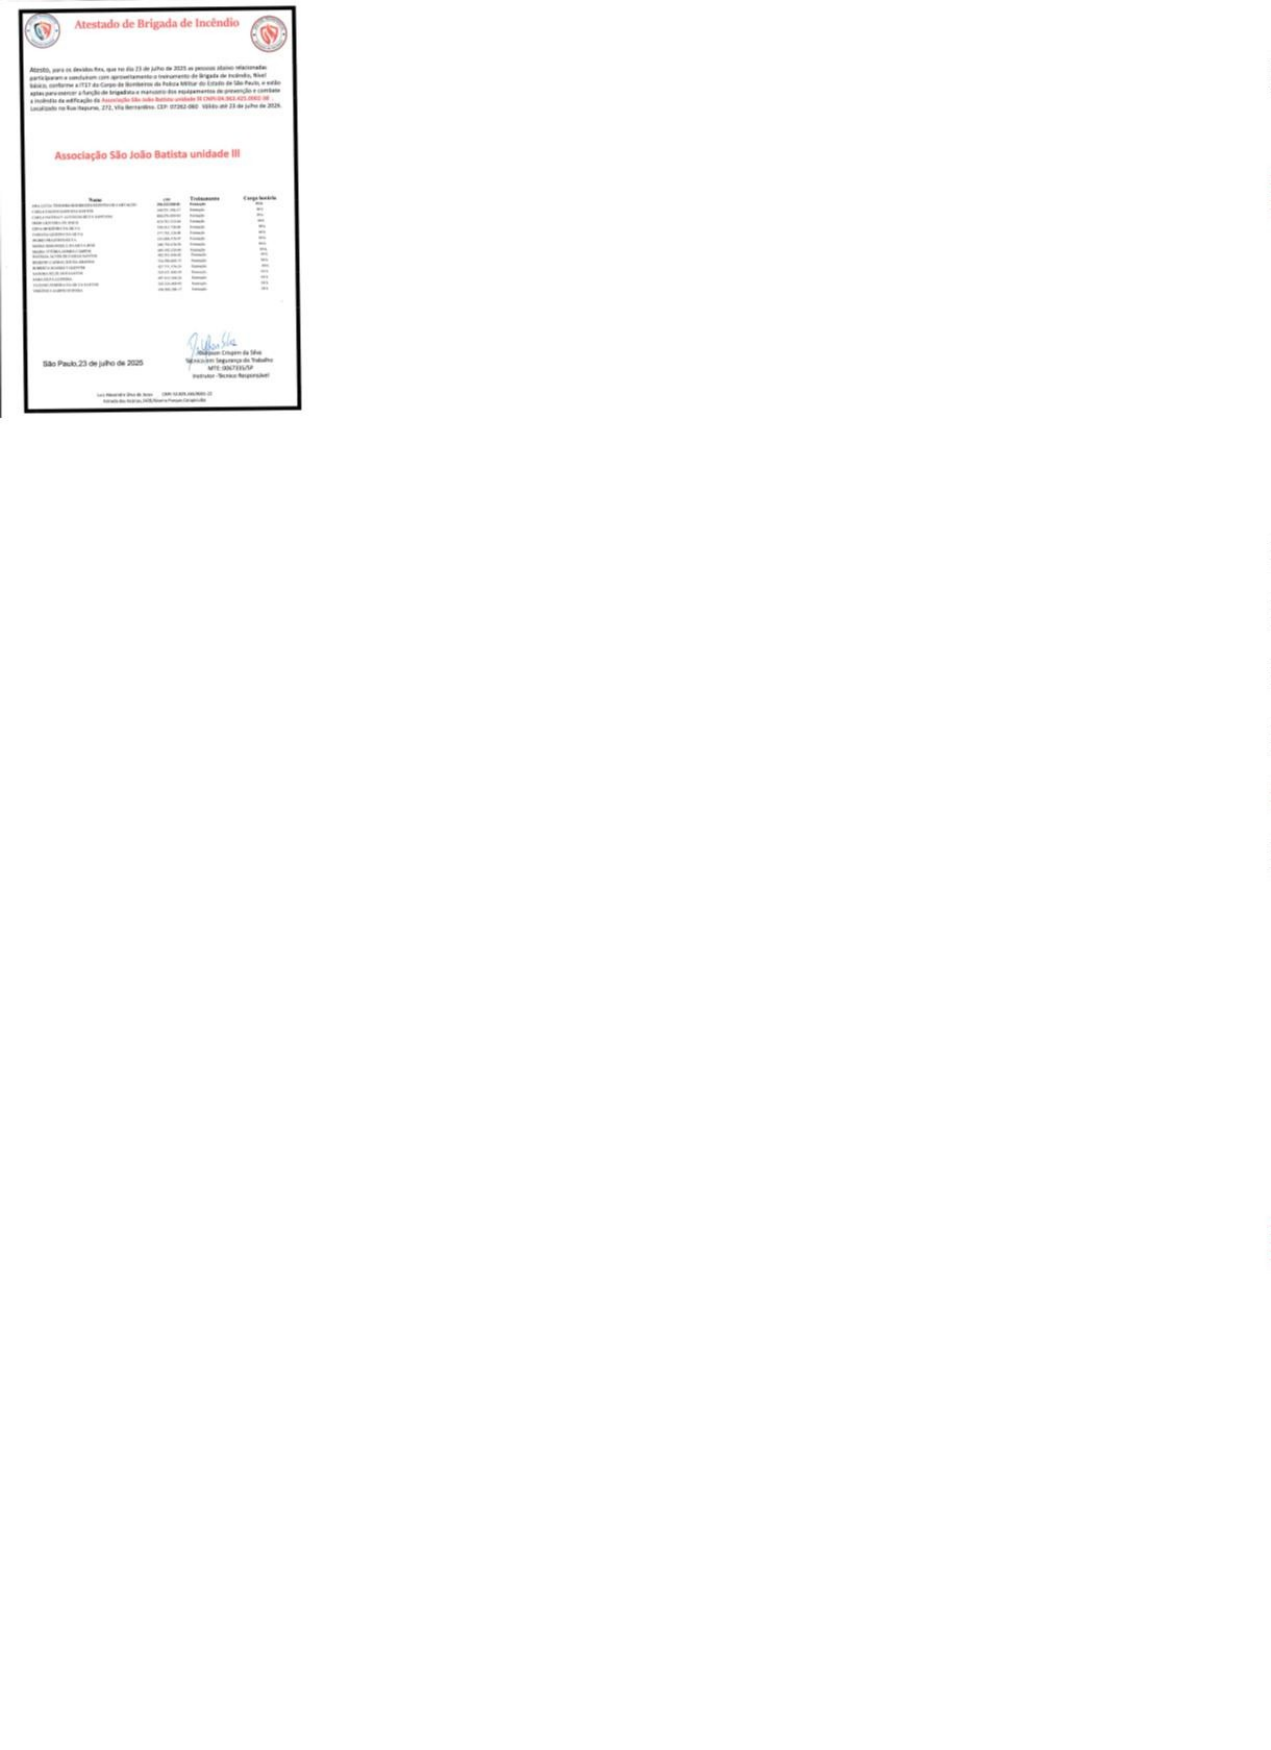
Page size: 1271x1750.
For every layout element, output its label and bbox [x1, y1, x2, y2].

text_box [0, 0, 1271, 1750]
